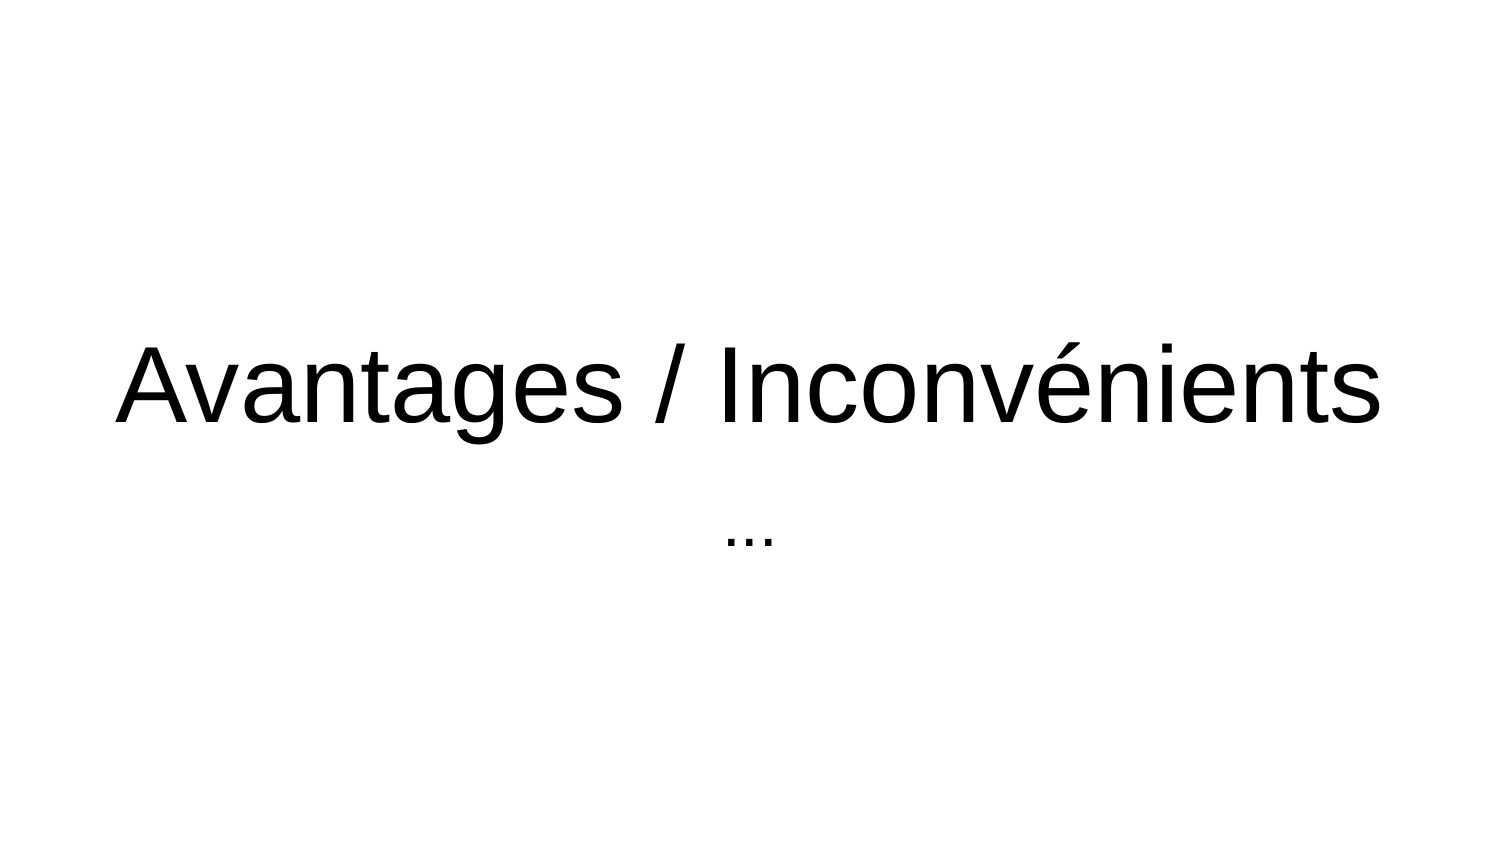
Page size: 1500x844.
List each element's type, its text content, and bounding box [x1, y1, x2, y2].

subtitle ... [51, 464, 1449, 595]
title Avantages / Inconvénients [51, 122, 1449, 459]
